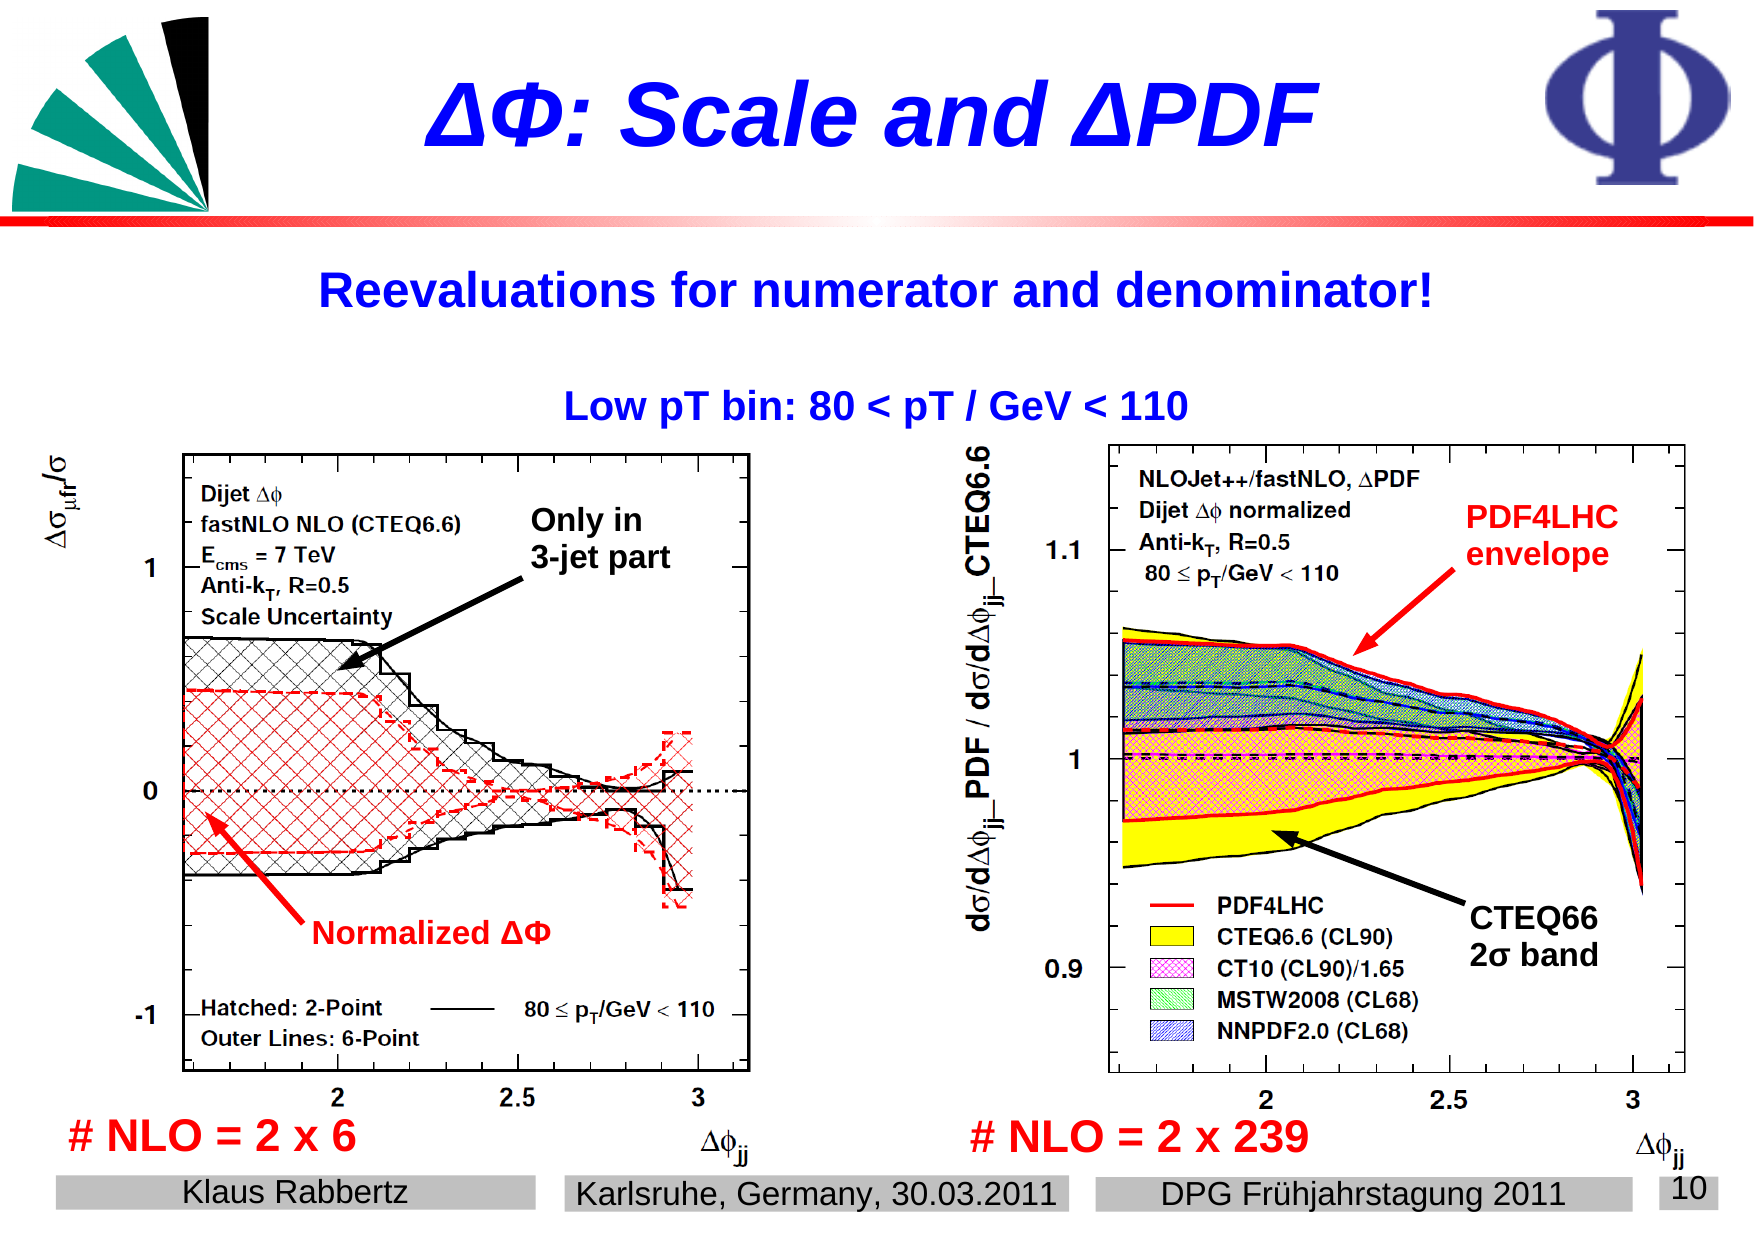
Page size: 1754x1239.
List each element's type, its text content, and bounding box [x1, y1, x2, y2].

picture [12, 17, 209, 214]
text_box # NLO = 2 x 6 [56, 1103, 369, 1168]
text_box Only in 3-jet part [518, 495, 683, 582]
picture [37, 446, 761, 1168]
picture [1545, 10, 1731, 185]
text_box Normalized ΔΦ [299, 908, 563, 958]
title ΔΦ: Scale and ΔPDF [220, 22, 1525, 207]
text_box Low pT bin: 80 < pT / GeV < 110 [551, 377, 1202, 436]
text_box CTEQ66 2σ band [1457, 893, 1612, 980]
text_box PDF4LHC envelope [1454, 492, 1632, 579]
text_box # NLO = 2 x 239 [958, 1105, 1323, 1169]
text_box Reevaluations for numerator and denominator! [306, 256, 1448, 324]
picture [960, 439, 1705, 1171]
